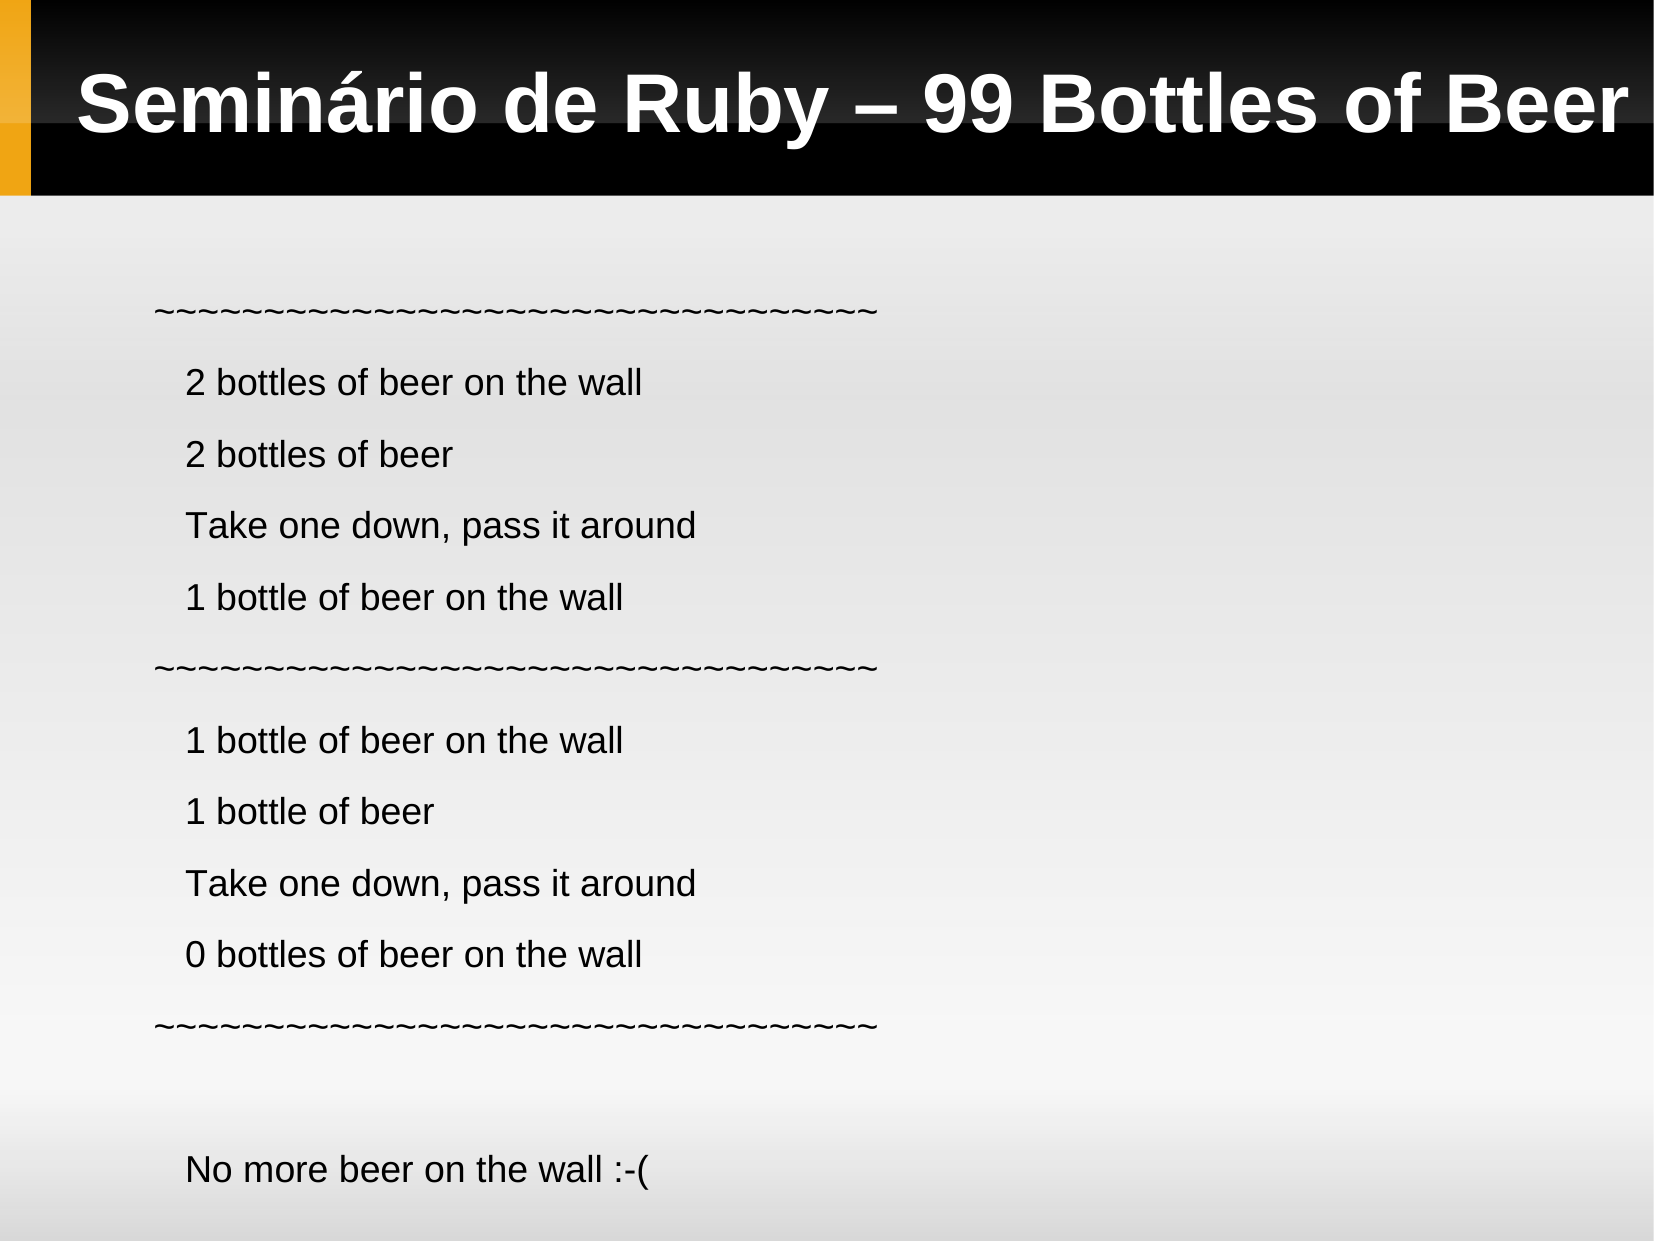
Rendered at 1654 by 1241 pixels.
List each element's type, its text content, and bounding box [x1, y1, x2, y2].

picture [0, 0, 1654, 1241]
title Seminário de Ruby – 99 Bottles of Beer [76, 7, 1654, 200]
list ~~~~~~~~~~~~~~~~~~~~~~~~~~~~~~~~~ 2 bottles of beer on the wall 2 bottles of beer Take one down, pass it around 1 bottle of beer on the wall ~~~~~~~~~~~~~~~~~~~~~~~~~~~~~~~~~ 1 bottle of beer on the wall 1 bottle of beer Take one down, pass it around 0 bottles of beer on the wall ~~~~~~~~~~~~~~~~~~~~~~~~~~~~~~~~~ No more beer on the wall :-( [82, 290, 1571, 1241]
